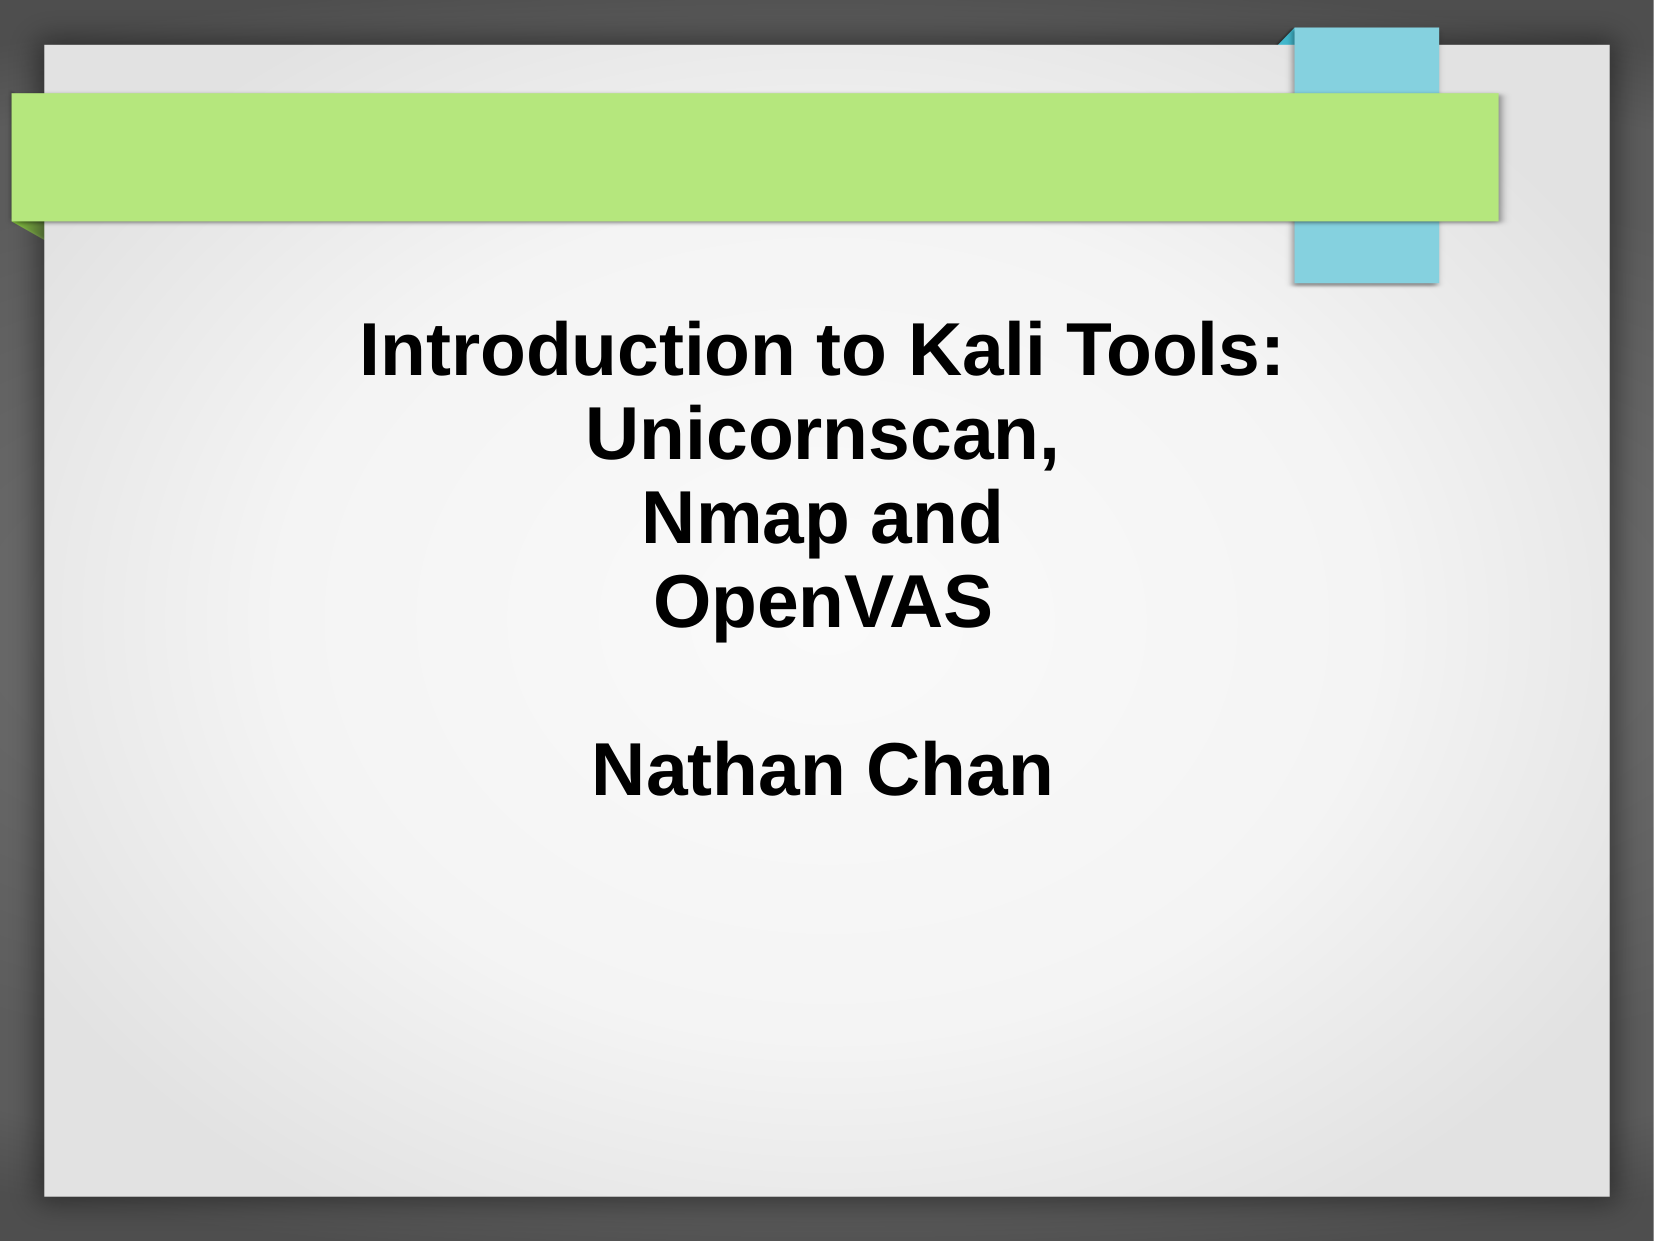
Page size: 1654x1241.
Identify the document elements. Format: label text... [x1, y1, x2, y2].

picture [0, 0, 1654, 1241]
text_box Introduction to Kali Tools: Unicornscan, Nmap and OpenVAS Nathan Chan [345, 300, 1302, 903]
